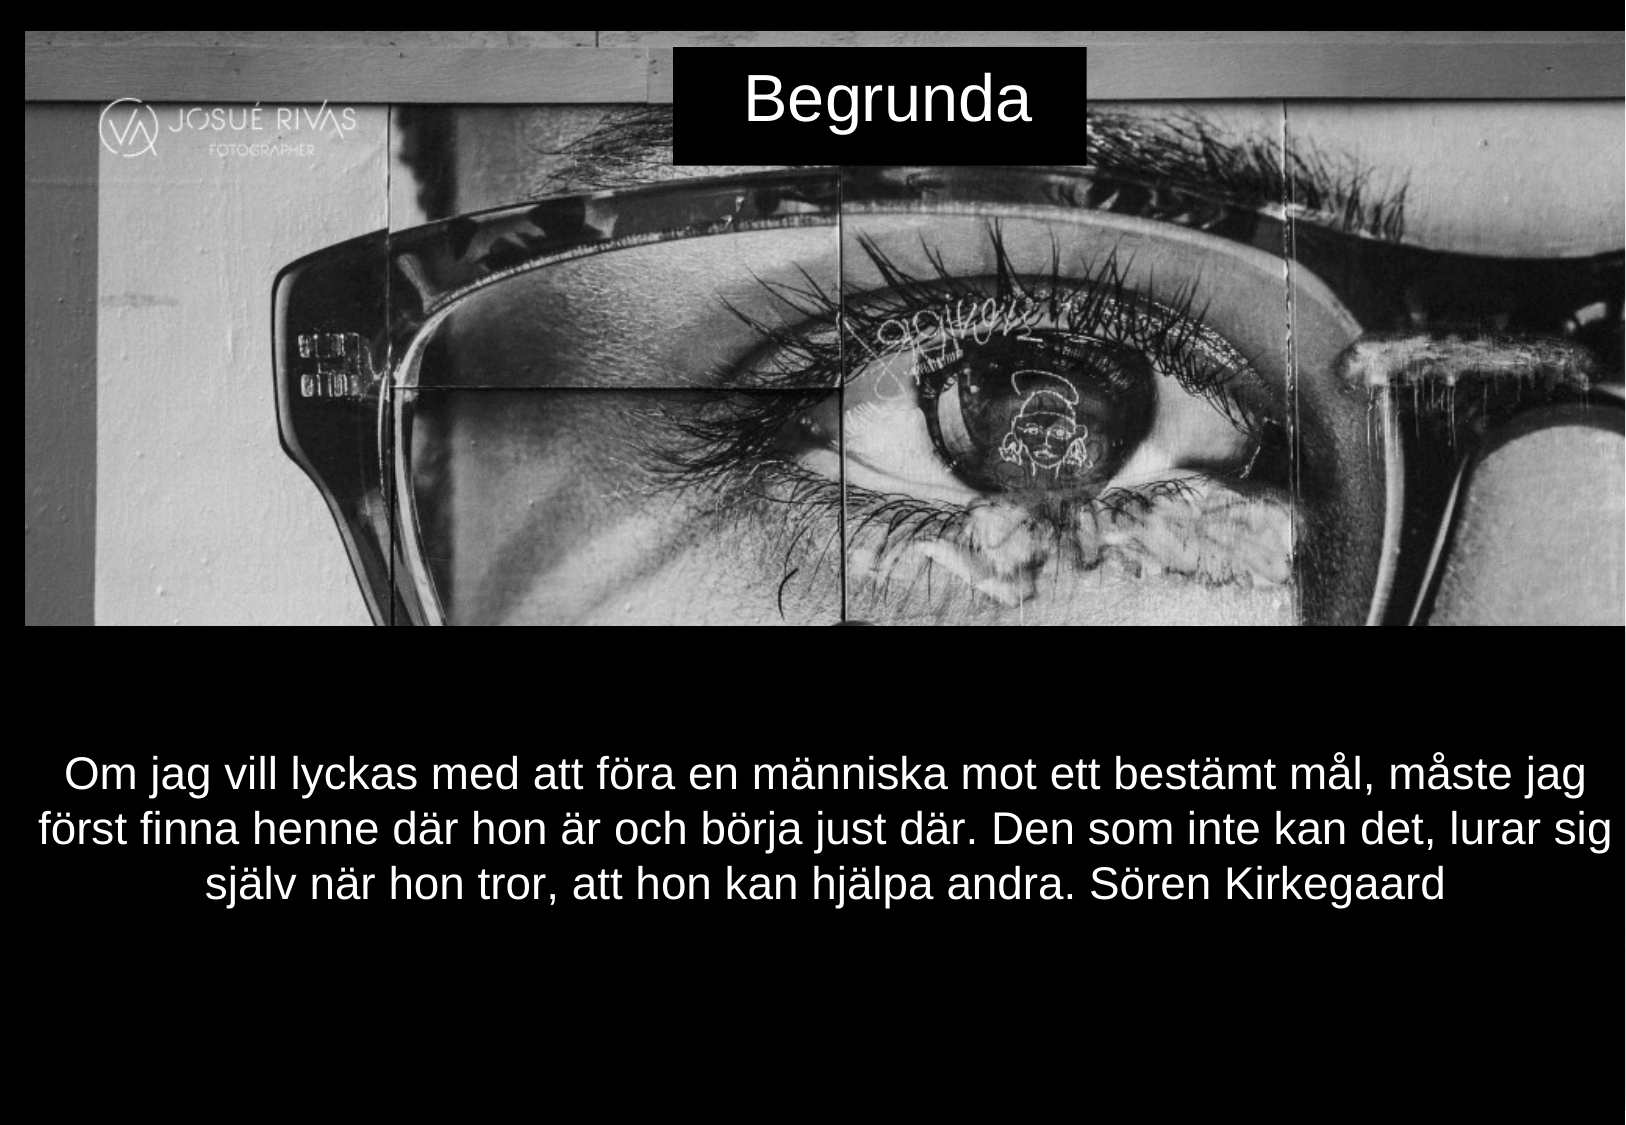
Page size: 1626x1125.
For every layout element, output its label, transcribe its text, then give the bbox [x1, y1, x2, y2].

picture [25, 31, 1626, 626]
text_box Begrunda [673, 47, 1087, 166]
text_box Om jag vill lyckas med att föra en människa mot ett bestämt mål, måste jag först finna henne där hon är och börja just där. Den som inte kan det, lurar sig själv när hon tror, att hon kan hjälpa andra. Sören Kirkegaard [0, 626, 1626, 1111]
